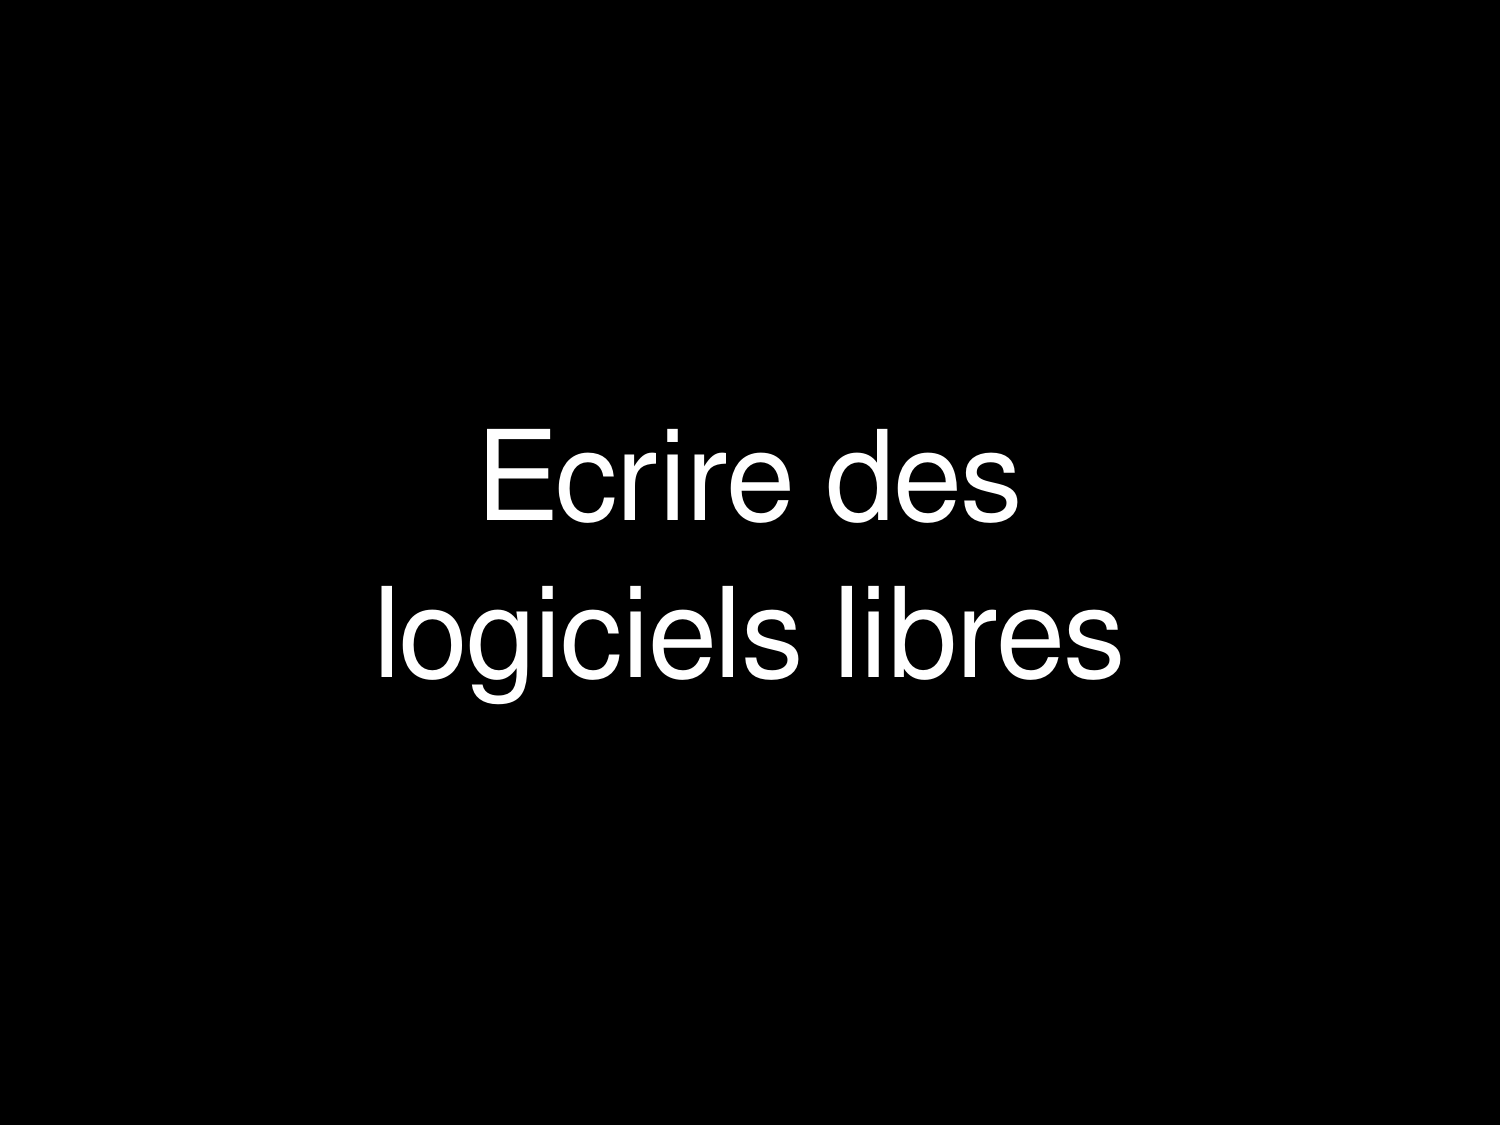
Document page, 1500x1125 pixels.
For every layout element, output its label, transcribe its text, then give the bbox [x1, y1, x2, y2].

text_box Ecrire des logiciels libres [229, 194, 1271, 931]
